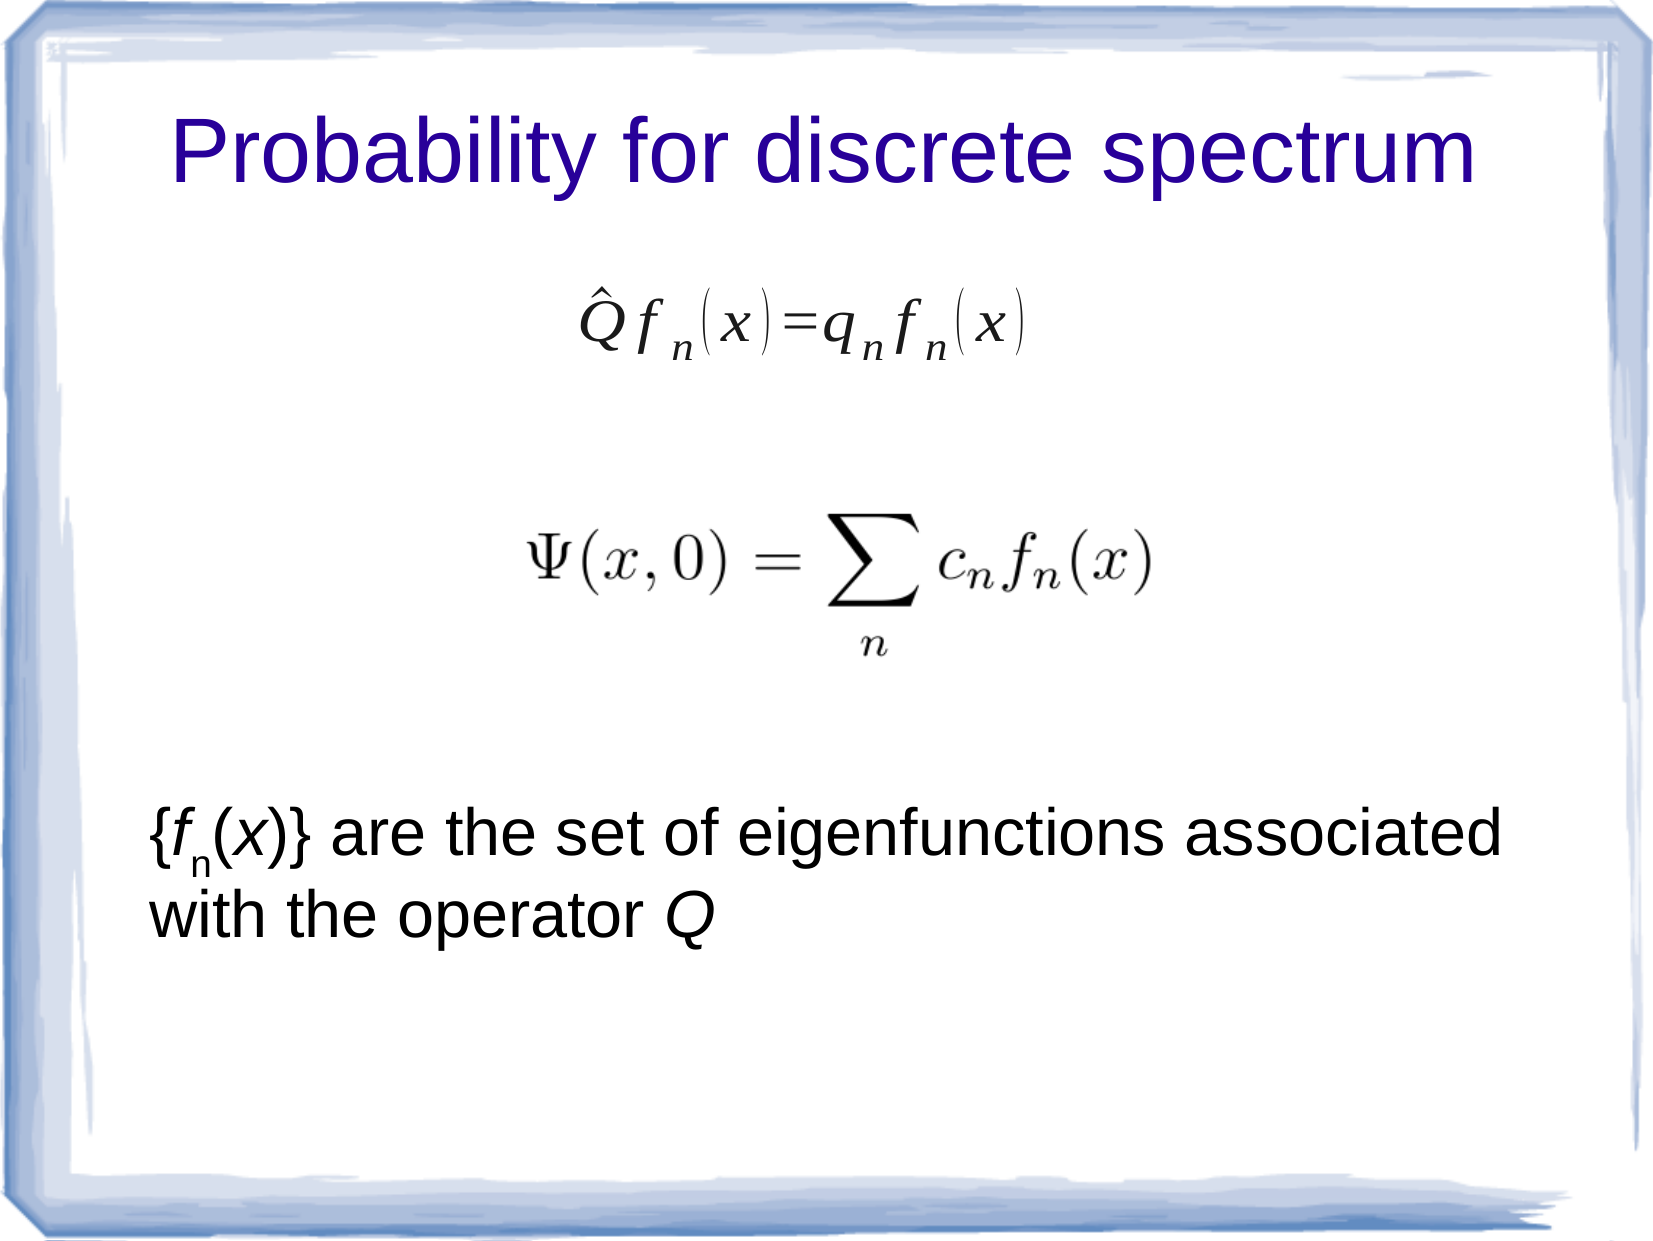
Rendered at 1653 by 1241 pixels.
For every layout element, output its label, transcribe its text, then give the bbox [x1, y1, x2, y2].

title Probability for discrete spectrum [82, 49, 1568, 254]
chart [560, 284, 1051, 369]
text_box {fn(x)} are the set of eigenfunctions associated with the operator Q [134, 781, 1545, 960]
picture [0, 0, 1653, 1241]
